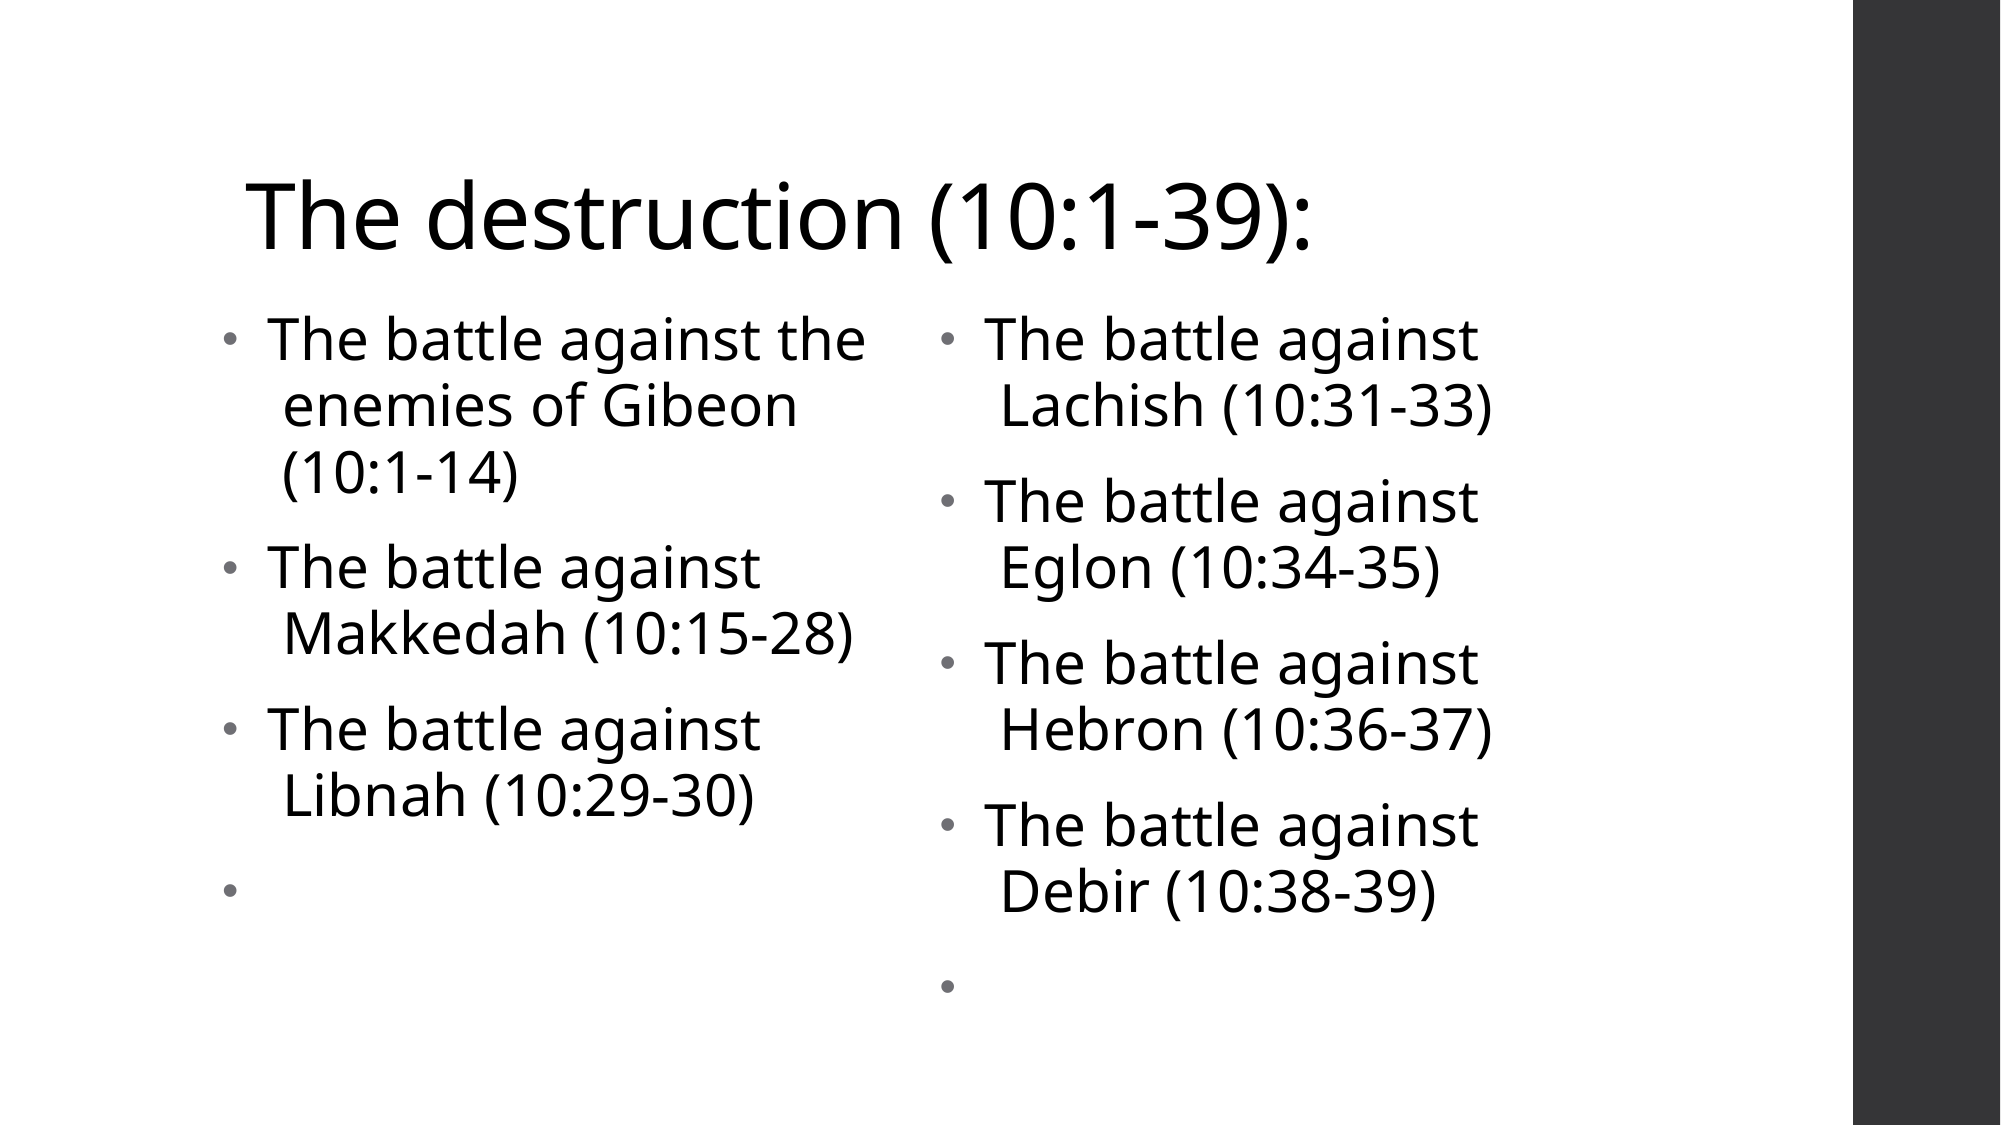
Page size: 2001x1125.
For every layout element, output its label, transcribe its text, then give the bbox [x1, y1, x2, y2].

list The battle against the enemies of Gibeon (10:1-14) The battle against Makkedah (10:15-28) The battle against Libnah (10:29-30) [207, 299, 900, 1014]
title The destruction (10:1-39): [206, 60, 1797, 278]
list The battle against Lachish (10:31-33) The battle against Eglon (10:34-35) The battle against Hebron (10:36-37) The battle against Debir (10:38-39) [924, 299, 1617, 1014]
